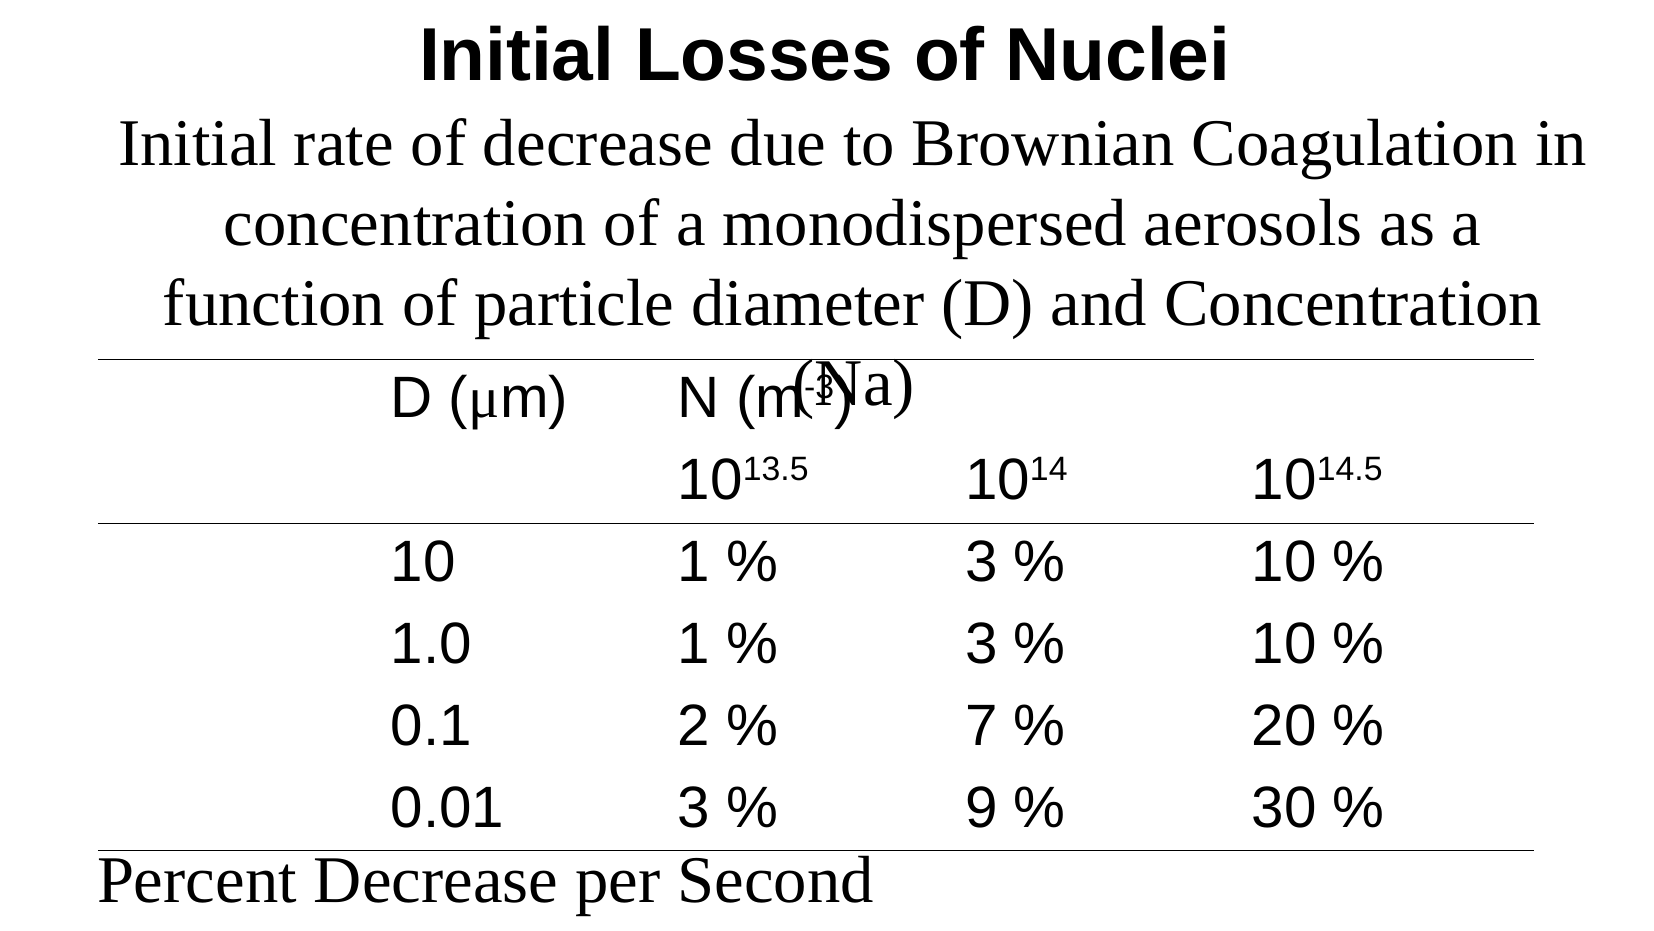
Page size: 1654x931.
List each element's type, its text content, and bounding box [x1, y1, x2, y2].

table_cell [385, 441, 672, 523]
table_cell 2 % [672, 687, 959, 769]
title Initial Losses of Nuclei [0, 0, 1654, 101]
table_cell [98, 605, 385, 687]
table_cell [98, 524, 385, 605]
text_box Percent Decrease per Second [72, 834, 901, 925]
table_cell 7 % [959, 687, 1246, 769]
table_cell 1 % [672, 524, 959, 605]
table_cell 1.0 [385, 605, 672, 687]
table_cell [98, 769, 385, 850]
text_box Initial rate of decrease due to Brownian Coagulation in concentration of a monodispersed aerosols as a function of particle diameter (D) and Concentration (Na) [102, 97, 1606, 346]
table_cell [98, 687, 385, 769]
table_cell 3 % [959, 524, 1246, 605]
table_cell 20 % [1246, 687, 1534, 769]
table_cell 10 % [1246, 605, 1534, 687]
table_cell 9 % [959, 769, 1246, 850]
table_header [959, 360, 1246, 441]
table_cell 0.01 [385, 769, 672, 850]
table_header D (μm) [385, 360, 672, 441]
table_cell 1014 [959, 441, 1246, 523]
table_cell [98, 441, 385, 523]
table_cell 3 % [672, 769, 959, 850]
table_cell 1 % [672, 605, 959, 687]
table_cell 10 % [1246, 524, 1534, 605]
table_cell 3 % [959, 605, 1246, 687]
table_cell 10 [385, 524, 672, 605]
table_header [1246, 360, 1534, 441]
table_cell 1014.5 [1246, 441, 1534, 523]
table_cell 1013.5 [672, 441, 959, 523]
table_header N (m-3) [672, 360, 959, 441]
table_cell 0.1 [385, 687, 672, 769]
table_header [98, 360, 385, 441]
table_cell 30 % [1246, 769, 1534, 850]
